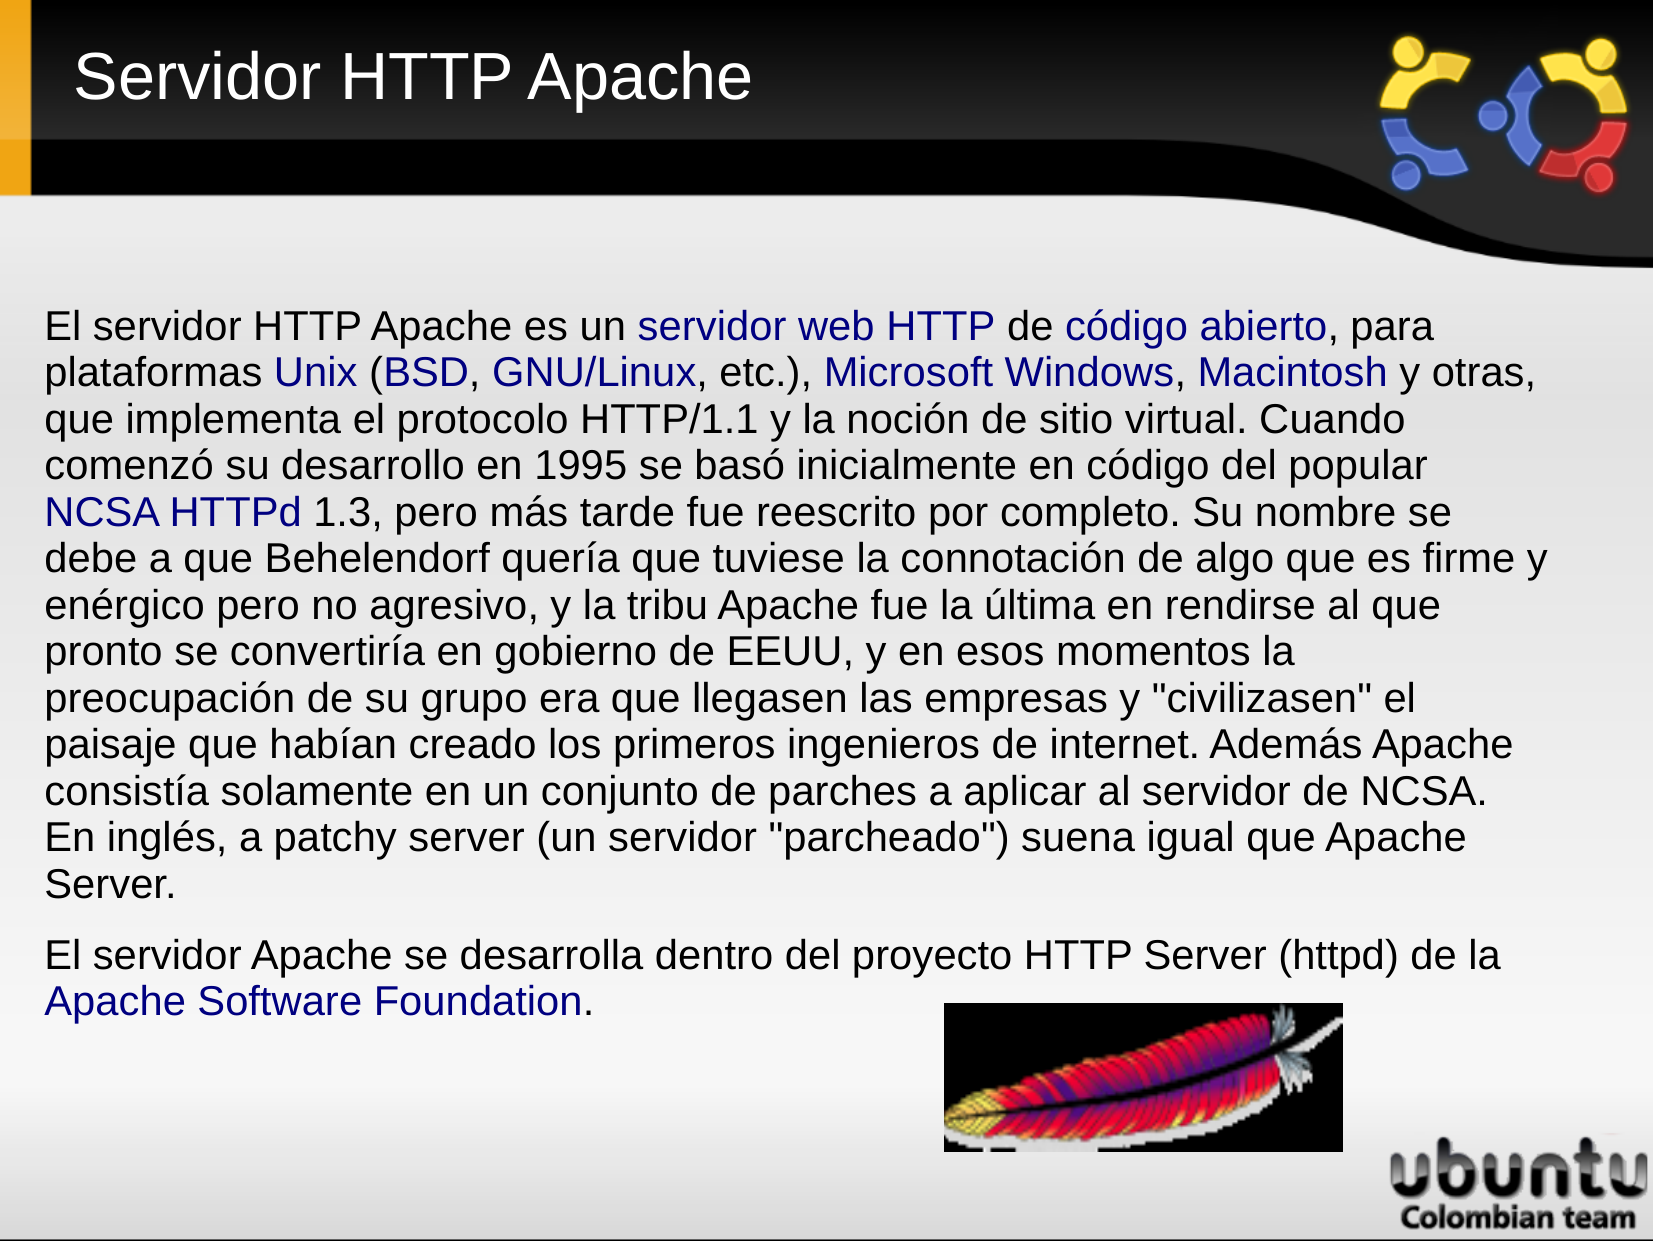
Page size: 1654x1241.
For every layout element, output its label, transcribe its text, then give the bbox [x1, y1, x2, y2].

text_box Servidor HTTP Apache [59, 31, 1300, 122]
picture [0, 0, 1654, 1241]
text_box El servidor HTTP Apache es un servidor web HTTP de código abierto, para plataformas Unix (BSD, GNU/Linux, etc.), Microsoft Windows, Macintosh y otras, que implementa el protocolo HTTP/1.1 y la noción de sitio virtual. Cuando comenzó su desarrollo en 1995 se basó inicialmente en código del popular NCSA HTTPd 1.3, pero más tarde fue reescrito por completo. Su nombre se debe a que Behelendorf quería que tuviese la connotación de algo que es firme y enérgico pero no agresivo, y la tribu Apache fue la última en rendirse al que pronto se convertiría en gobierno de EEUU, y en esos momentos la preocupación de su grupo era que llegasen las empresas y "civilizasen" el paisaje que habían creado los primeros ingenieros de internet. Además Apache consistía solamente en un conjunto de parches a aplicar al servidor de NCSA. En inglés, a patchy server (un servidor "parcheado") suena igual que Apache Server. El servidor Apache se desarrolla dentro del proyecto HTTP Server (httpd) de la Apache Software Foundation. [29, 295, 1565, 1081]
